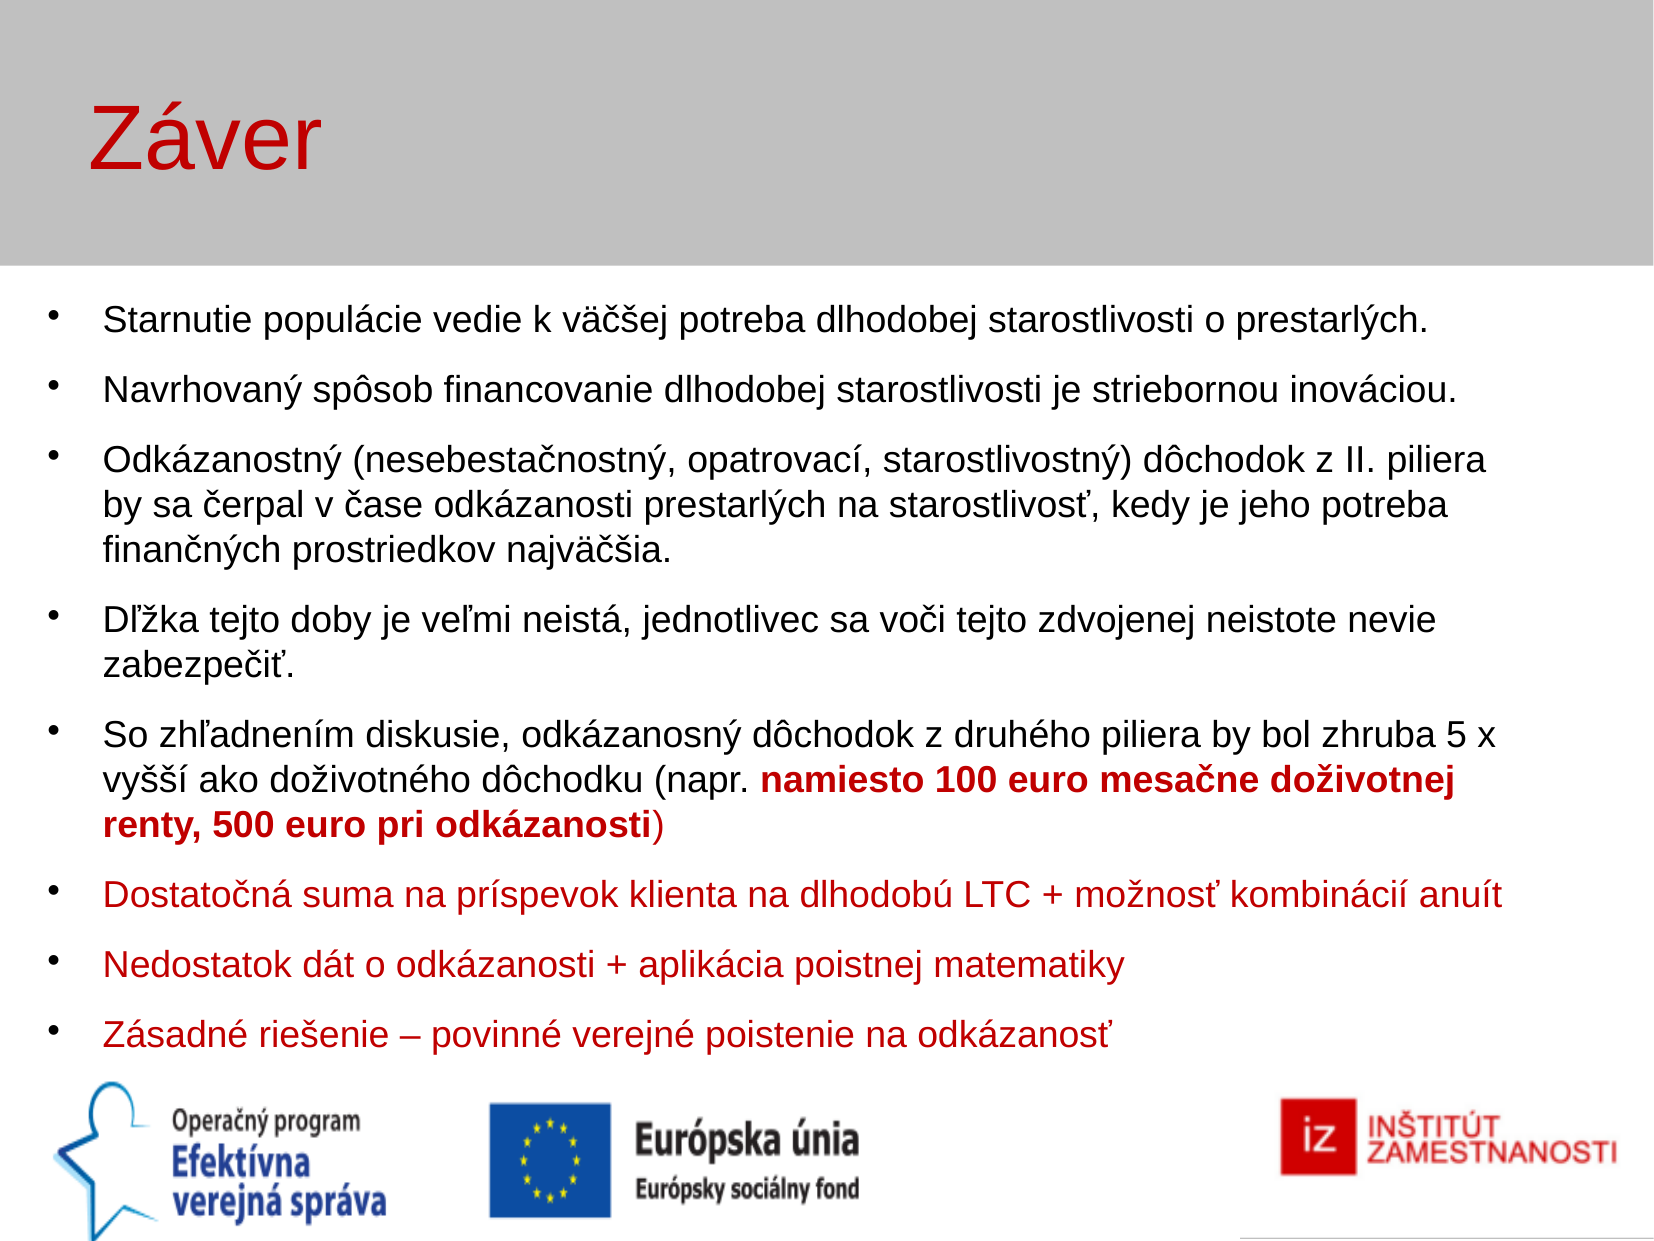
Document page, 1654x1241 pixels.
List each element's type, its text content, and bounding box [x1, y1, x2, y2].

picture [1240, 1033, 1654, 1241]
title Záver [88, 29, 1565, 237]
picture [29, 1077, 886, 1241]
list Starnutie populácie vedie k väčšej potreba dlhodobej starostlivosti o prestarlých. Navrhovaný spôsob financovanie dlhodobej starostlivosti je striebornou inováciou. Odkázanostný (nesebestačnostný, opatrovací, starostlivostný) dôchodok z II. piliera by sa čerpal v čase odkázanosti prestarlých na starostlivosť, kedy je jeho potreba finančných prostriedkov najväčšia. Dľžka tejto doby je veľmi neistá, jednotlivec sa voči tejto zdvojenej neistote nevie zabezpečiť. So zhľadnením diskusie, odkázanosný dôchodok z druhého piliera by bol zhruba 5 x vyšší ako doživotného dôchodku (napr. namiesto 100 euro mesačne doživotnej renty, 500 euro pri odkázanosti) Dostatočná suma na príspevok klienta na dlhodobú LTC + možnosť kombinácií anuít Nedostatok dát o odkázanosti + aplikácia poistnej matematiky Zásadné riešenie – povinné verejné poistenie na odkázanosť [29, 295, 1533, 1077]
